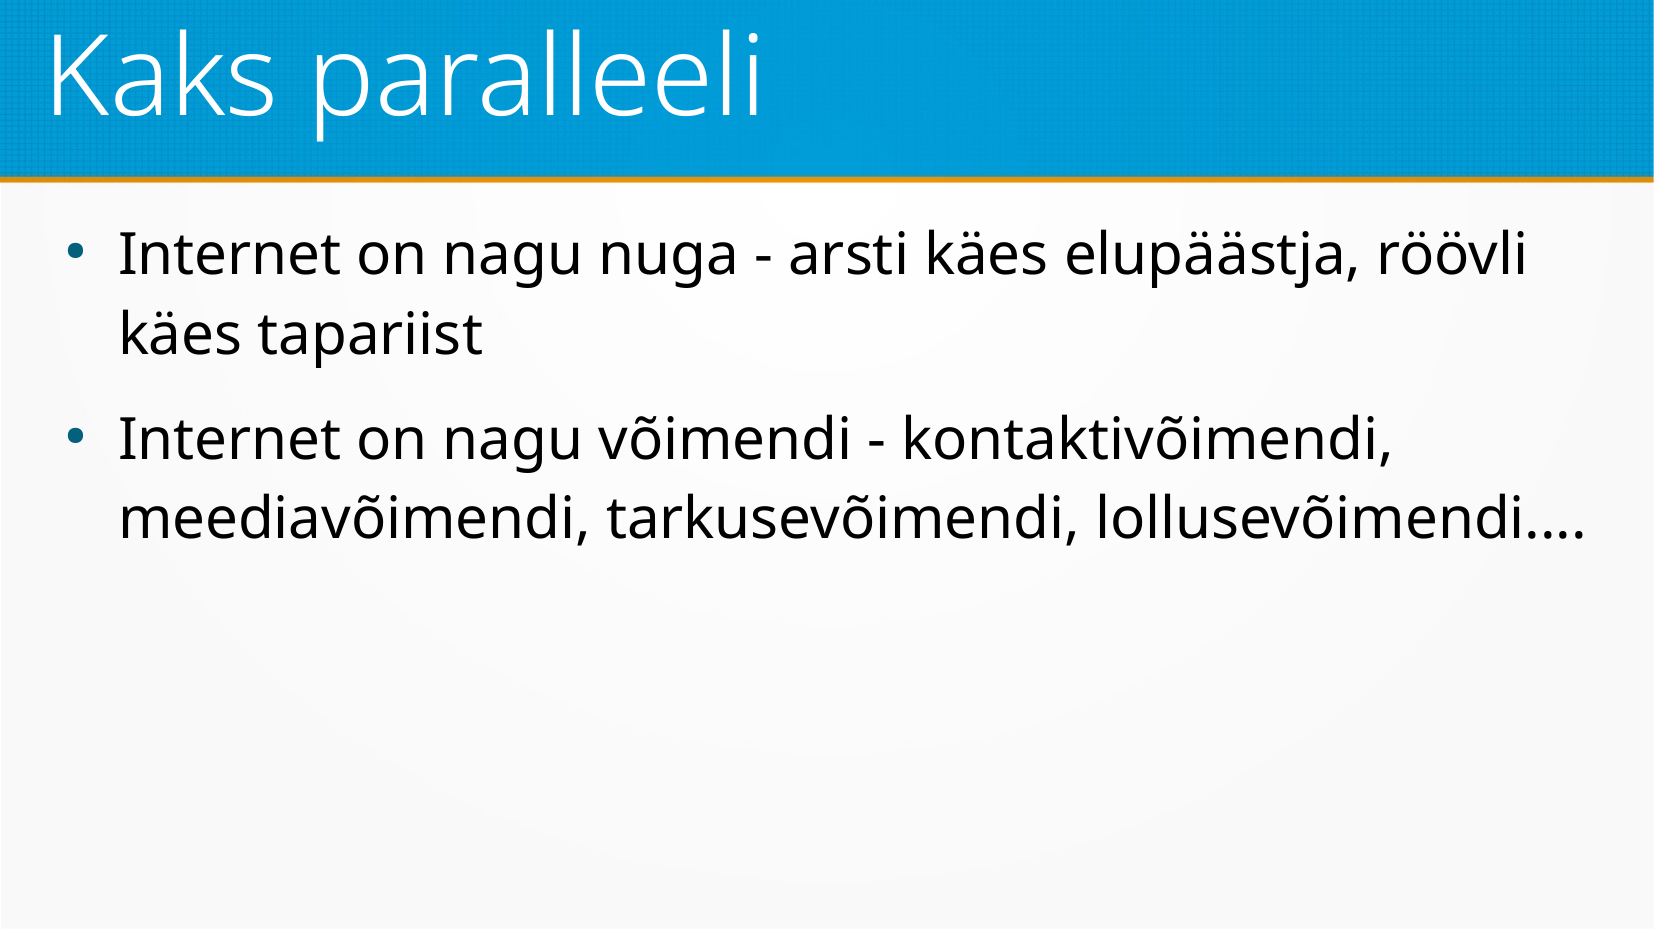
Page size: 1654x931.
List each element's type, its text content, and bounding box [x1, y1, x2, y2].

list Internet on nagu nuga - arsti käes elupäästja, röövli käes tapariist Internet on nagu võimendi - kontaktivõimendi, meediavõimendi, tarkusevõimendi, lollusevõimendi.... [47, 212, 1607, 902]
title Kaks paralleeli [43, 0, 1619, 149]
picture [0, 175, 1654, 931]
